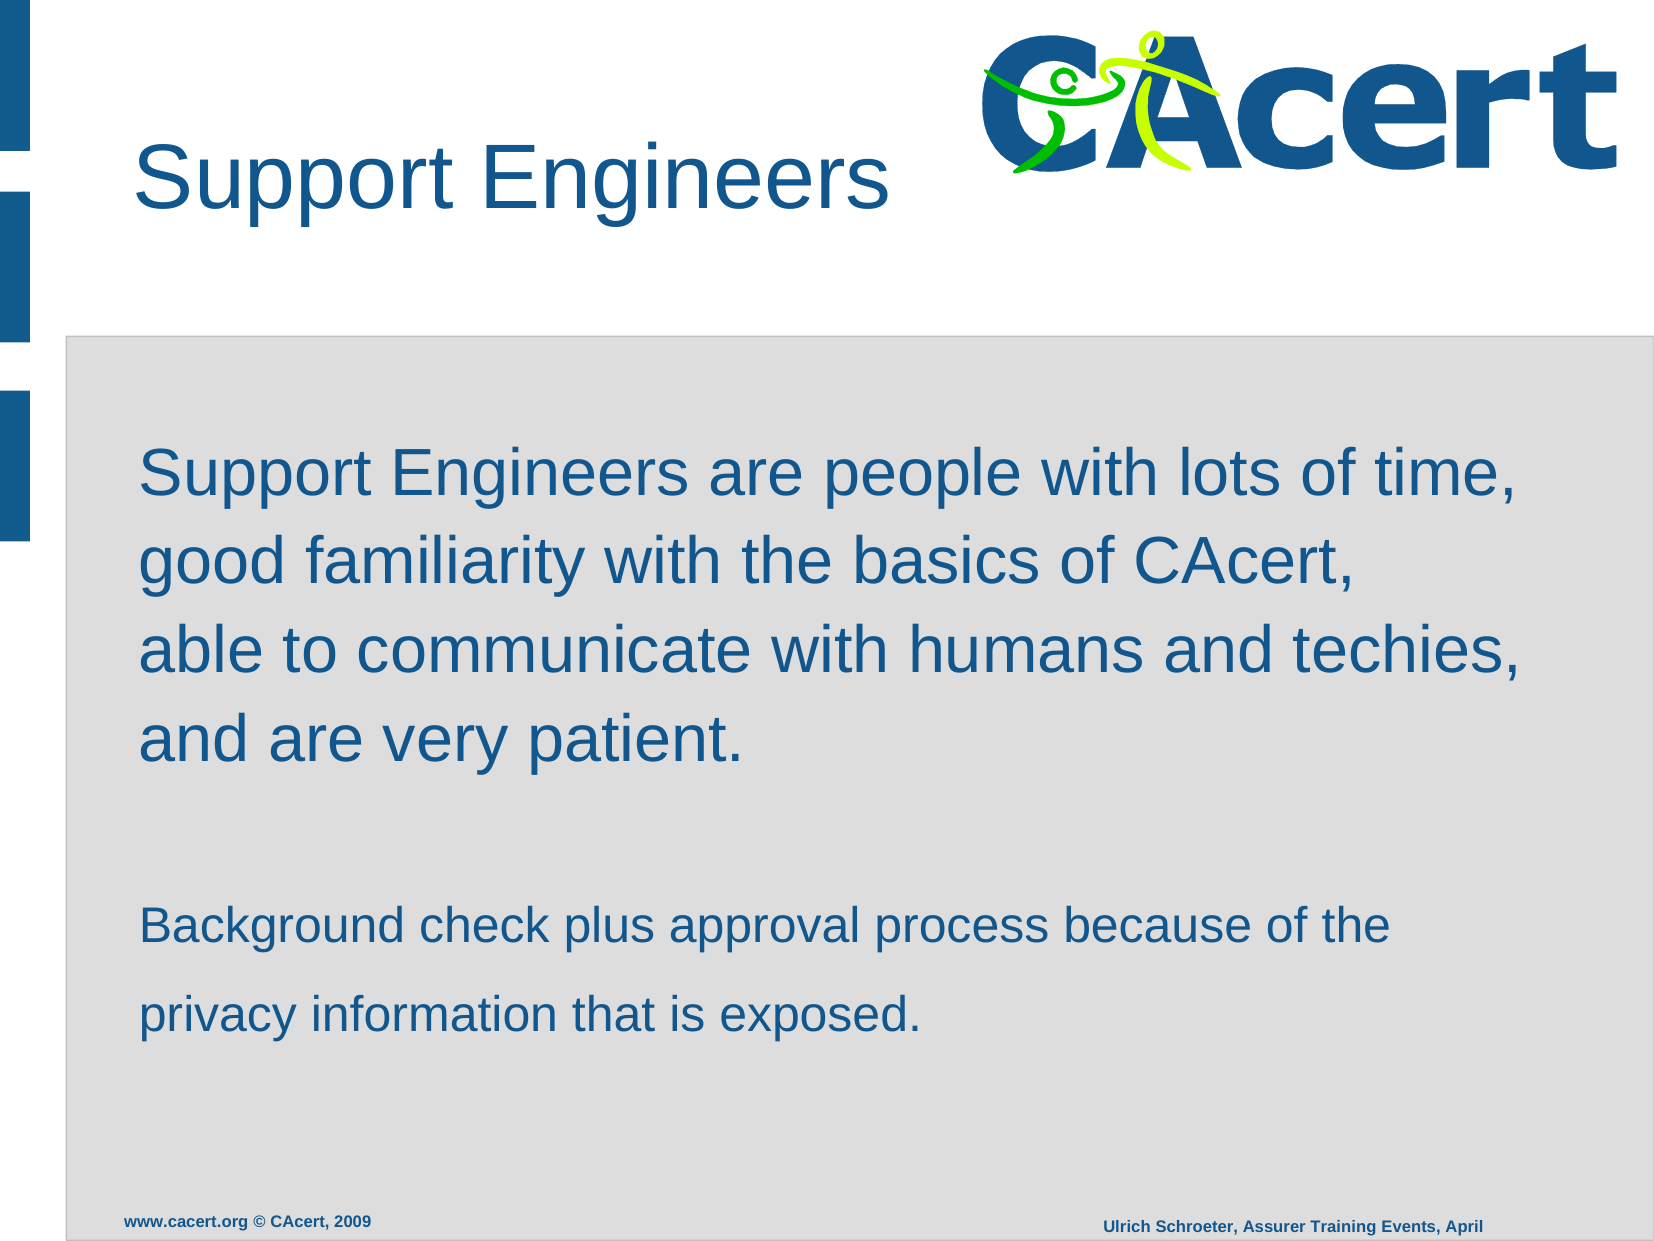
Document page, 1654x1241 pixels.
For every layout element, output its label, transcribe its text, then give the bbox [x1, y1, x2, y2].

text_box Support Engineers [118, 118, 908, 236]
text_box Support Engineers are people with lots of time, good familiarity with the basics of CAcert, able to communicate with humans and techies, and are very patient. Background check plus approval process because of the privacy information that is exposed. [124, 413, 1603, 1050]
